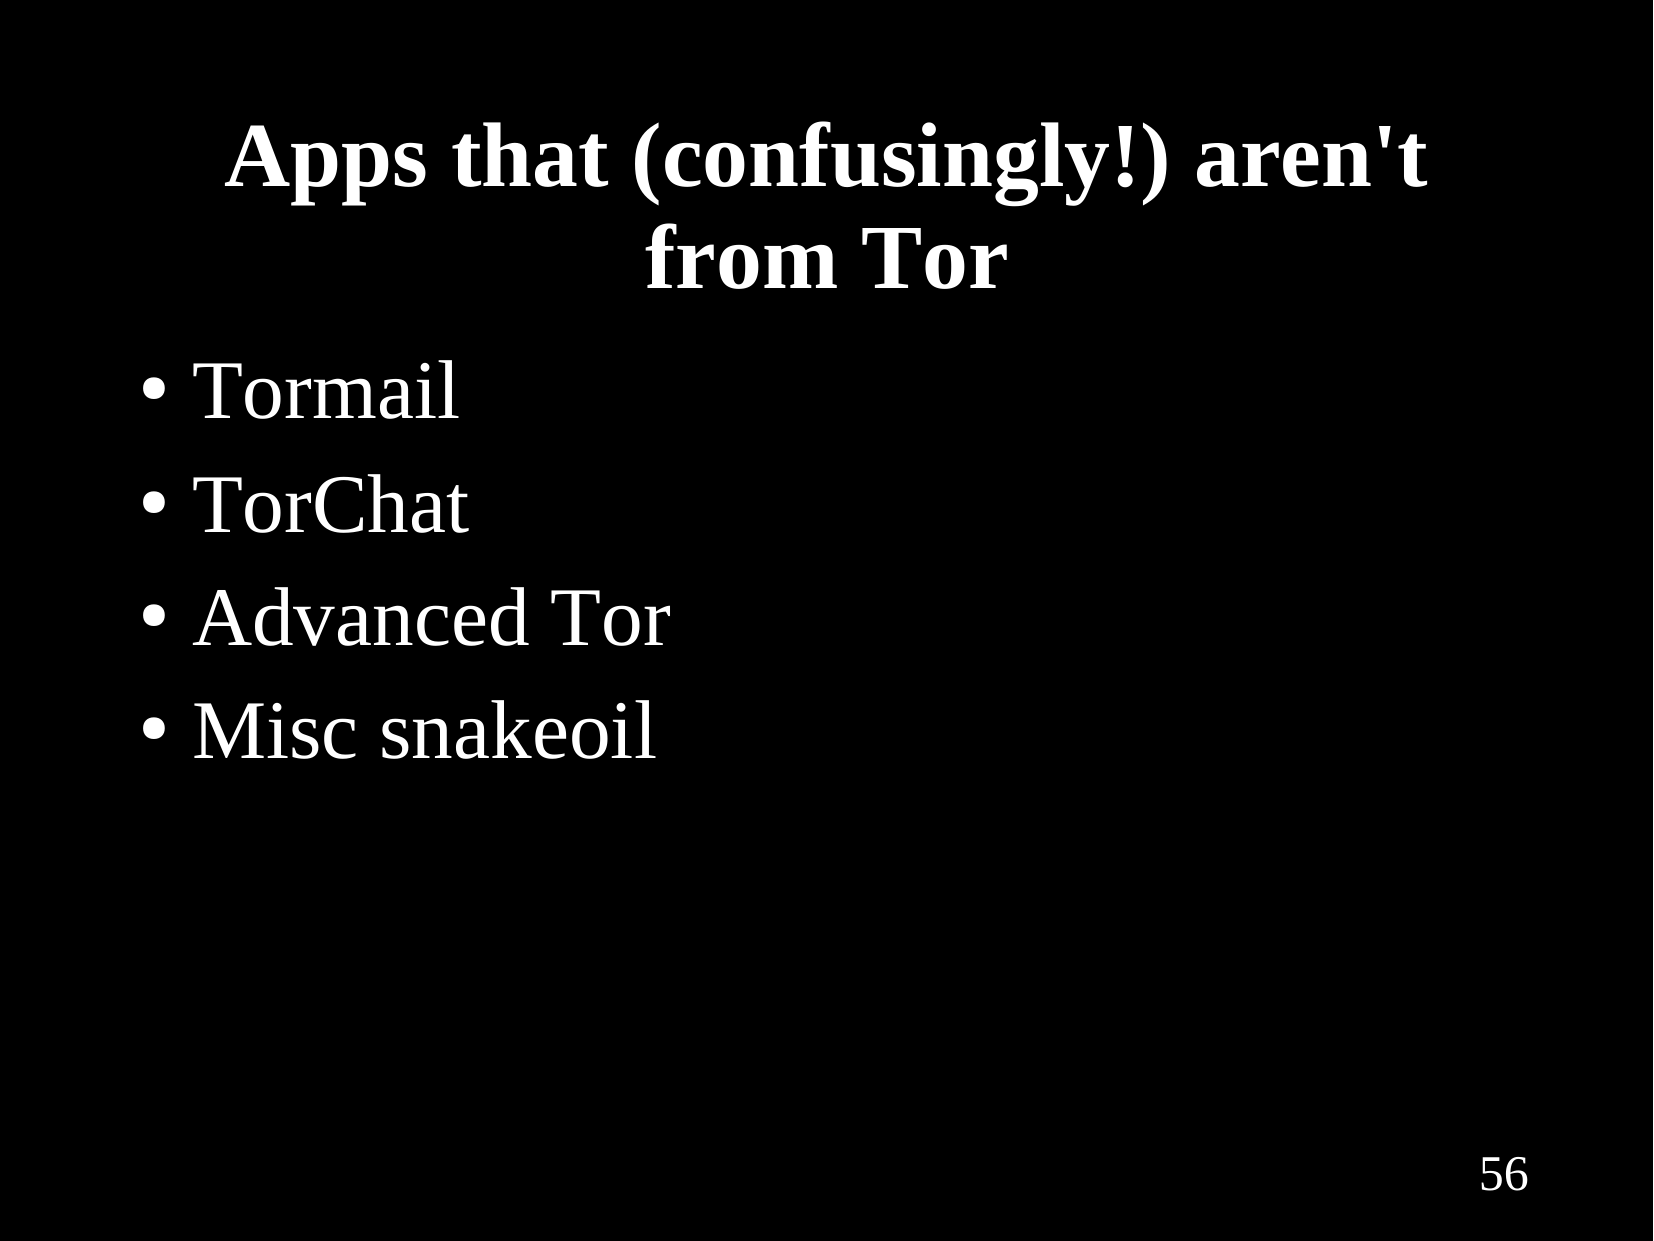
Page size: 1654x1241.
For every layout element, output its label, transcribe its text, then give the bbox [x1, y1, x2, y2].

list Tormail TorChat Advanced Tor Misc snakeoil [121, 344, 1534, 1127]
title Apps that (confusingly!) aren't from Tor [121, 102, 1534, 311]
